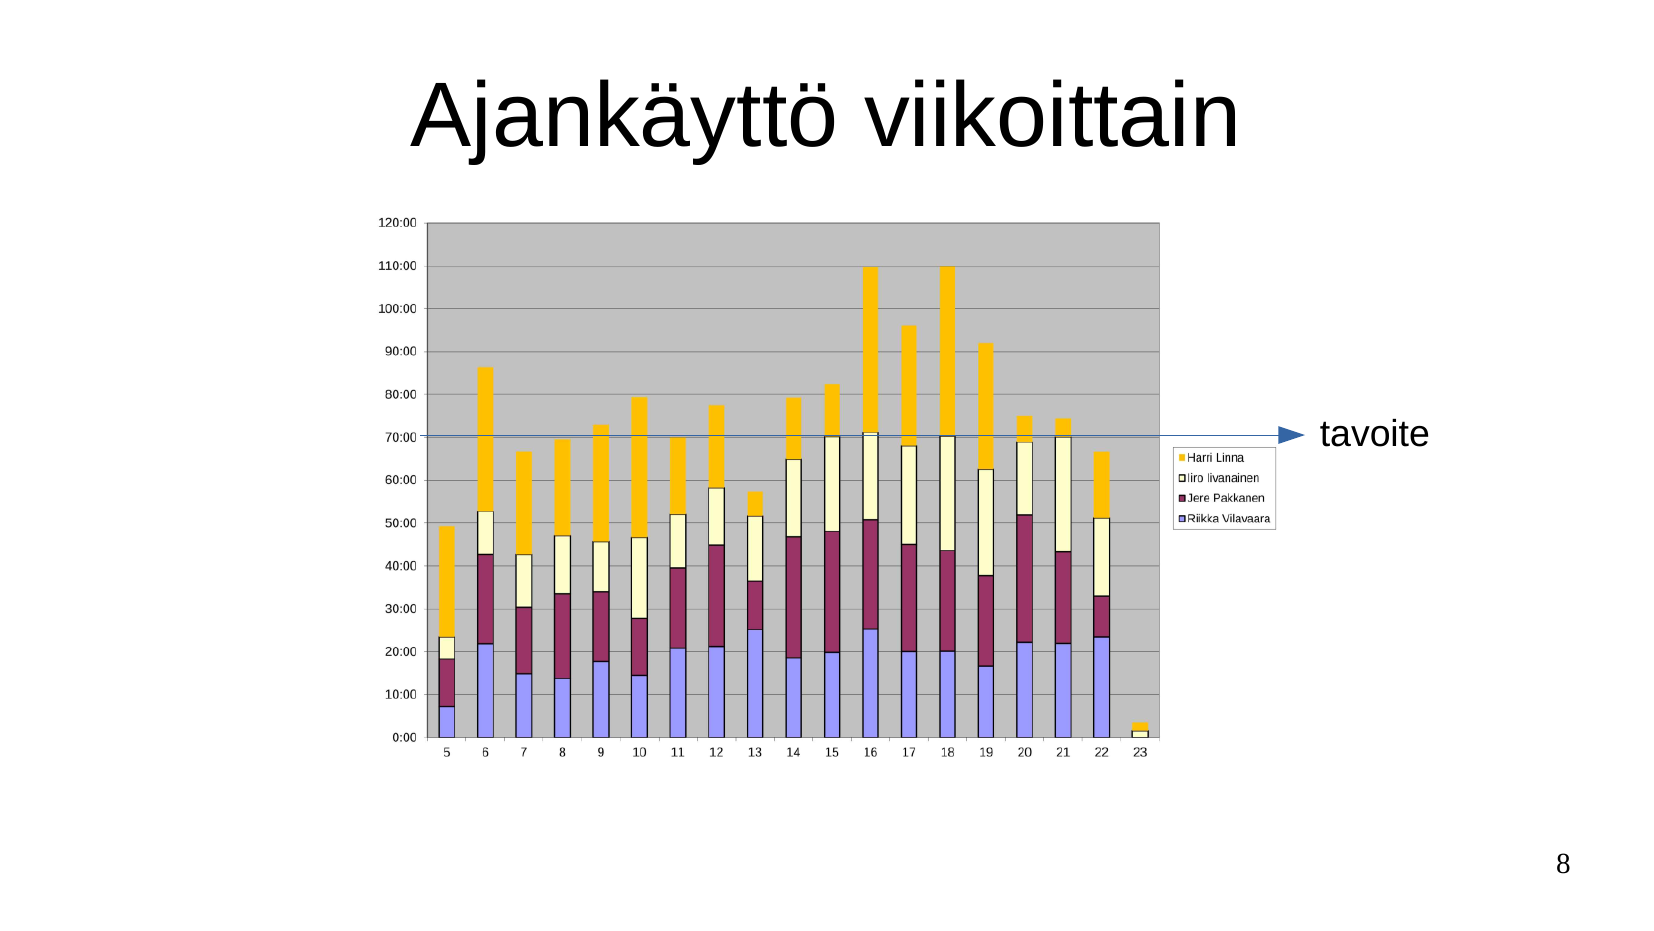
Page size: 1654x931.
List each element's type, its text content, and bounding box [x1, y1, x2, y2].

text_box tavoite [1305, 405, 1456, 462]
title Ajankäyttö viikoittain [82, 37, 1571, 193]
picture [376, 217, 1277, 758]
